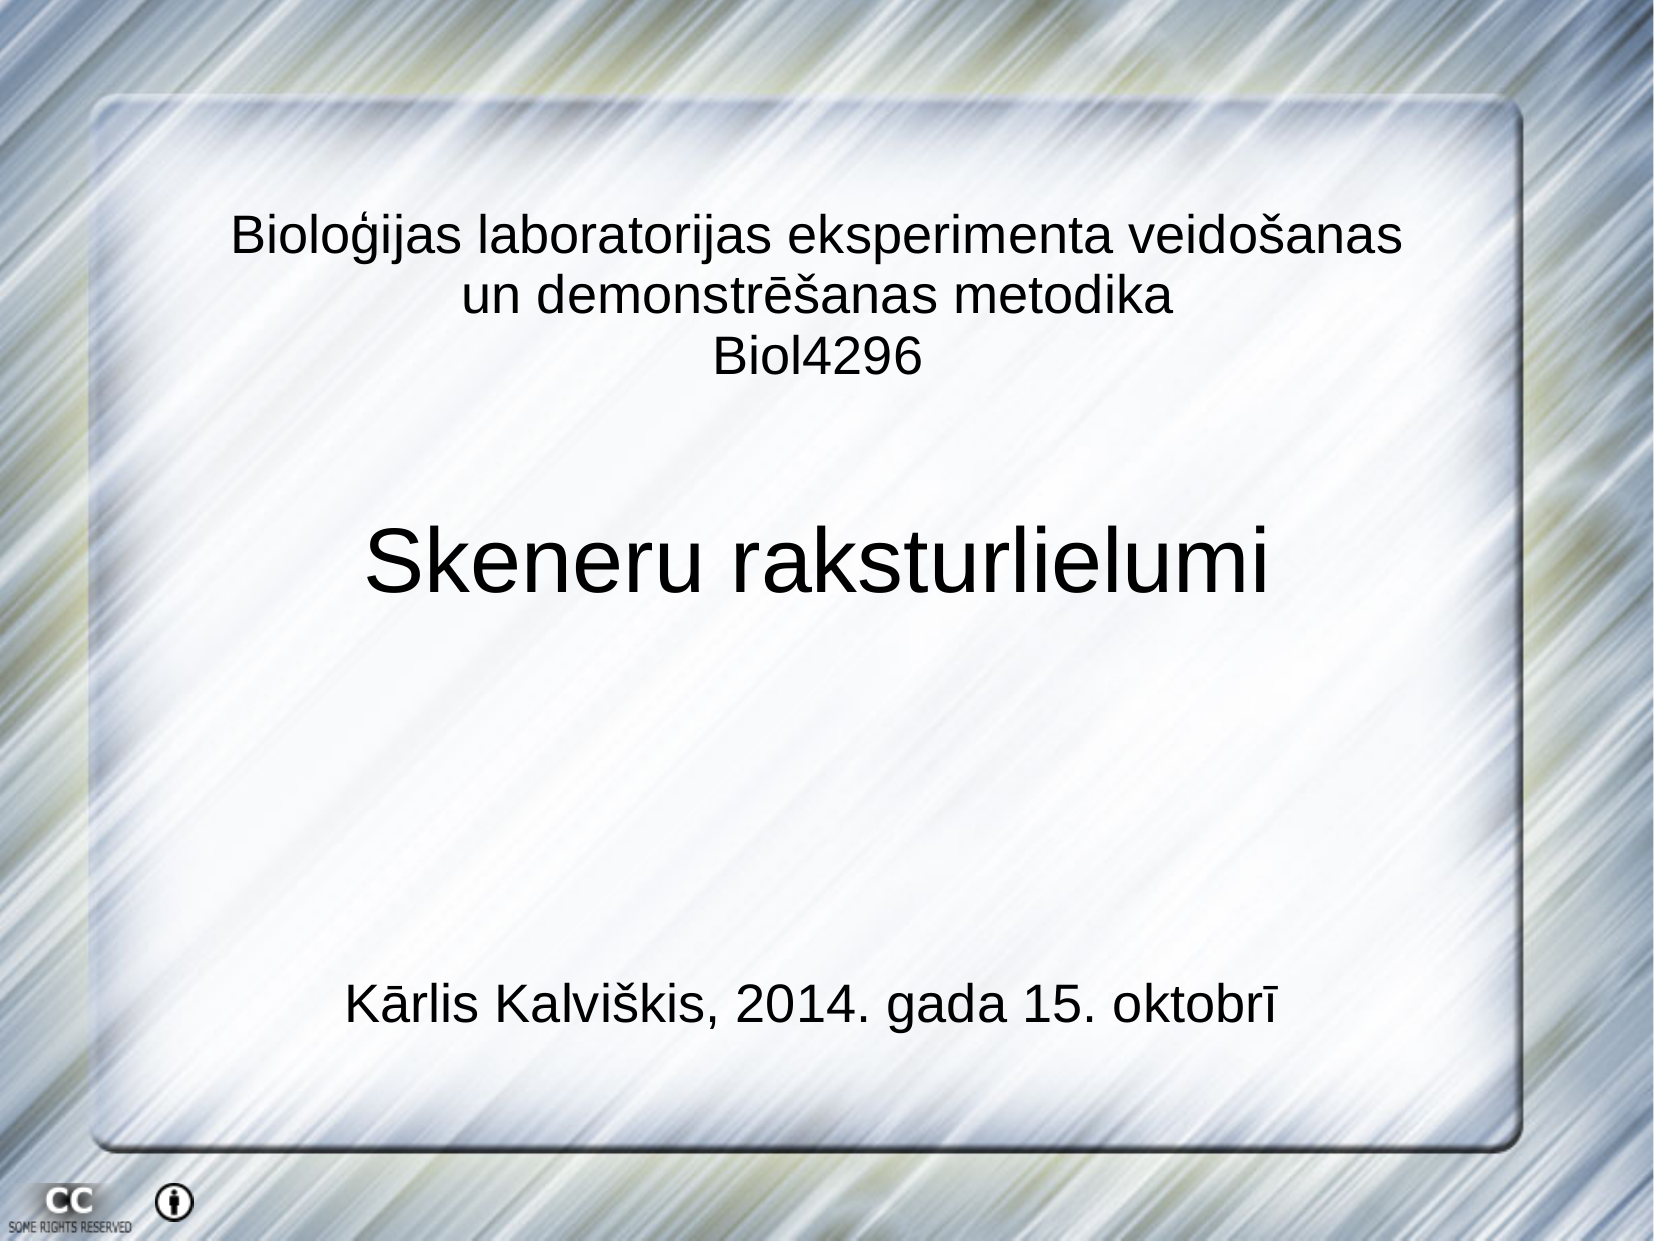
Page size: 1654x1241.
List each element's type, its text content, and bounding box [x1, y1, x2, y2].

picture [0, 0, 1654, 1241]
title Skeneru raksturlielumi [177, 413, 1459, 709]
